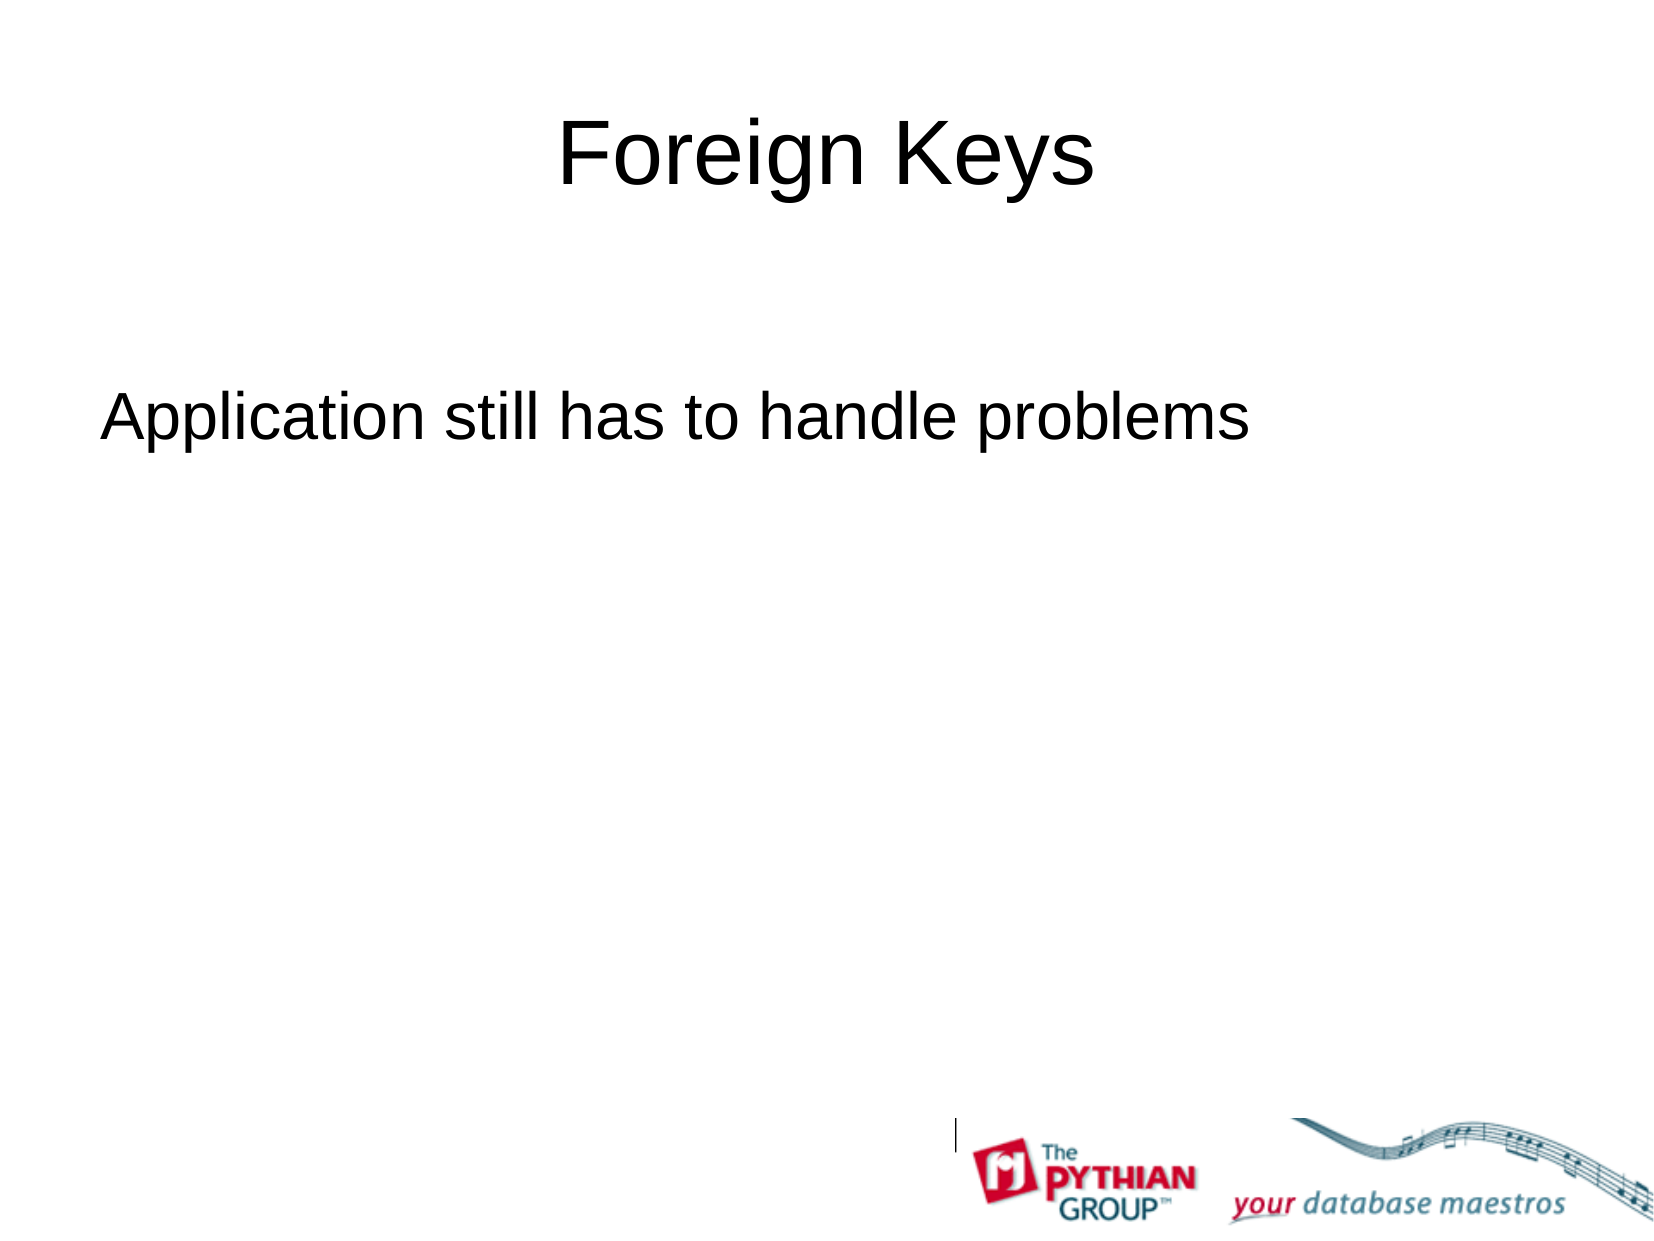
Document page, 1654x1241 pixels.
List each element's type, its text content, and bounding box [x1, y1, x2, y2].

picture [955, 1118, 1654, 1241]
list Application still has to handle problems [82, 378, 1571, 1183]
title Foreign Keys [82, 56, 1571, 250]
